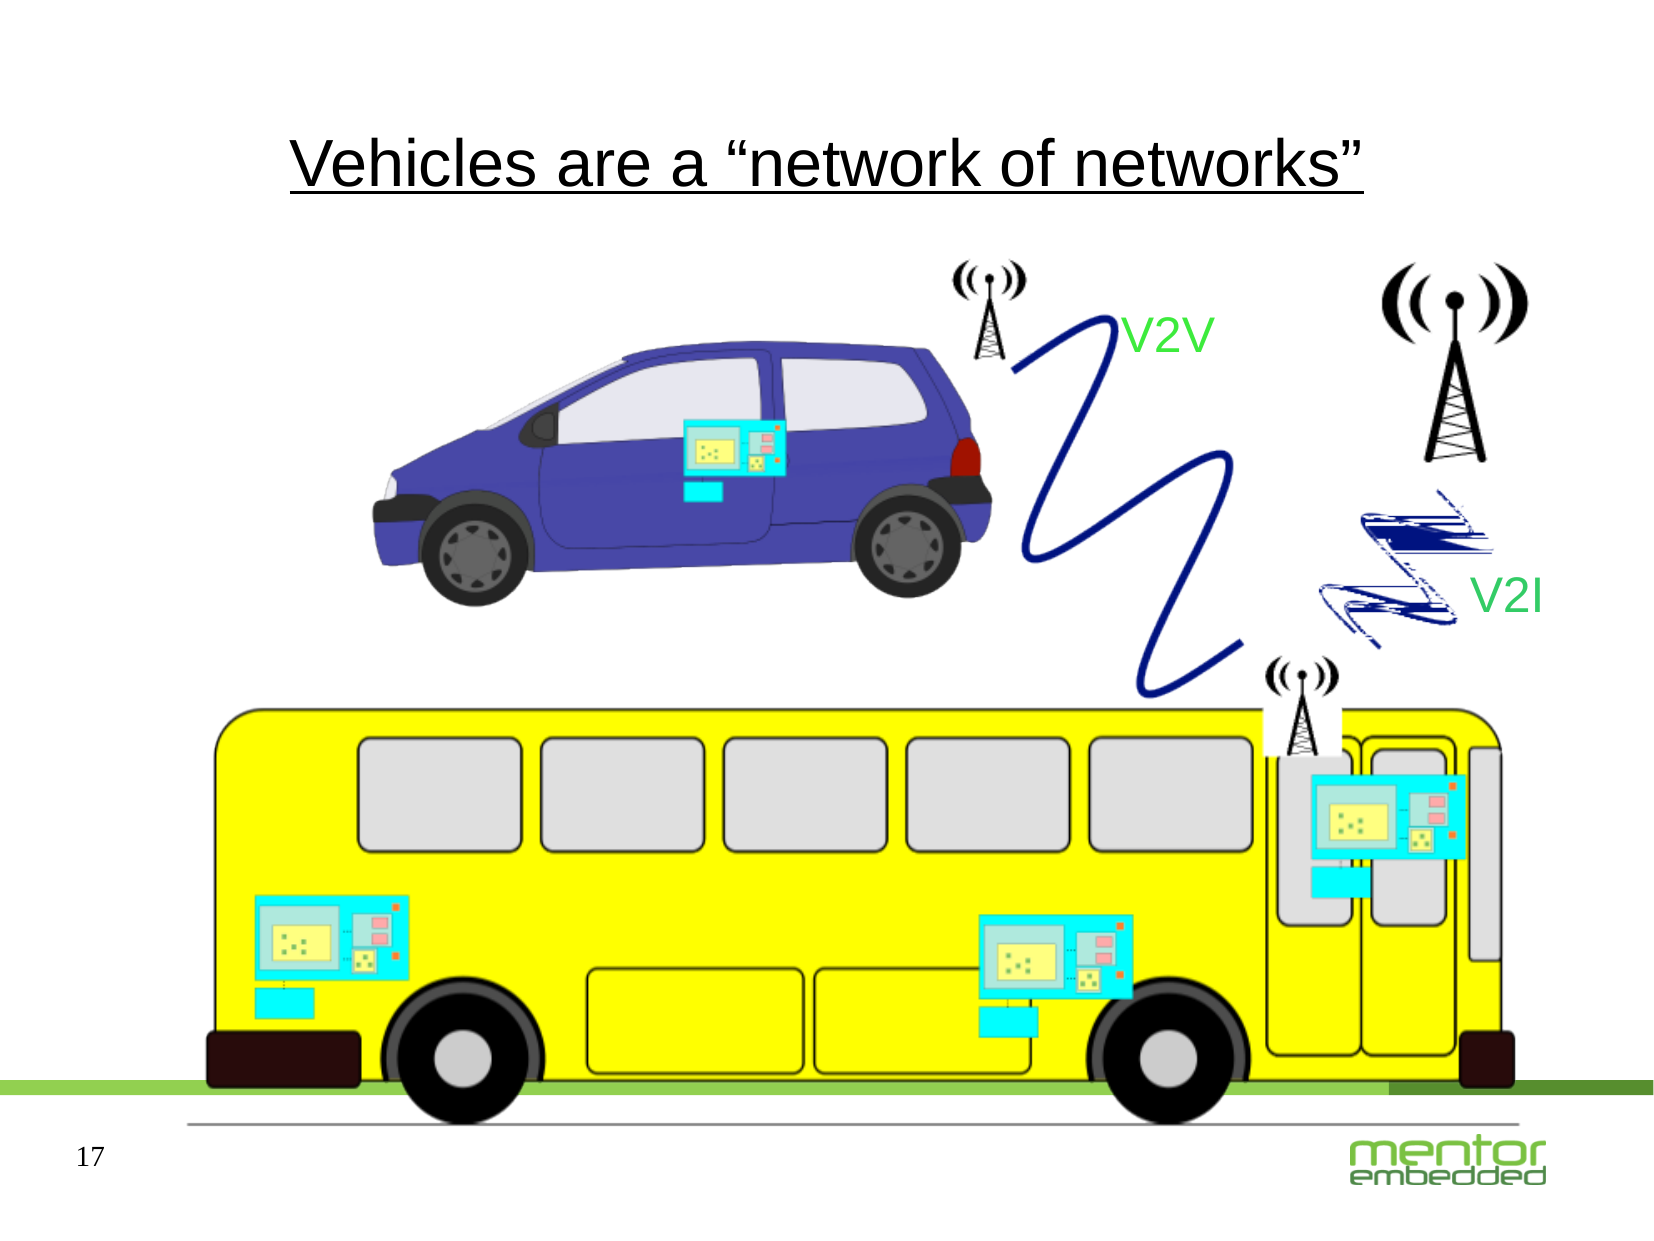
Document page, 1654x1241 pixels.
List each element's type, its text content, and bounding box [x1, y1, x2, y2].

picture [75, 44, 1654, 1241]
title Vehicles are a “network of networks” [287, 60, 1366, 268]
text_box V2I [1455, 559, 1560, 631]
text_box V2V [1106, 300, 1231, 416]
